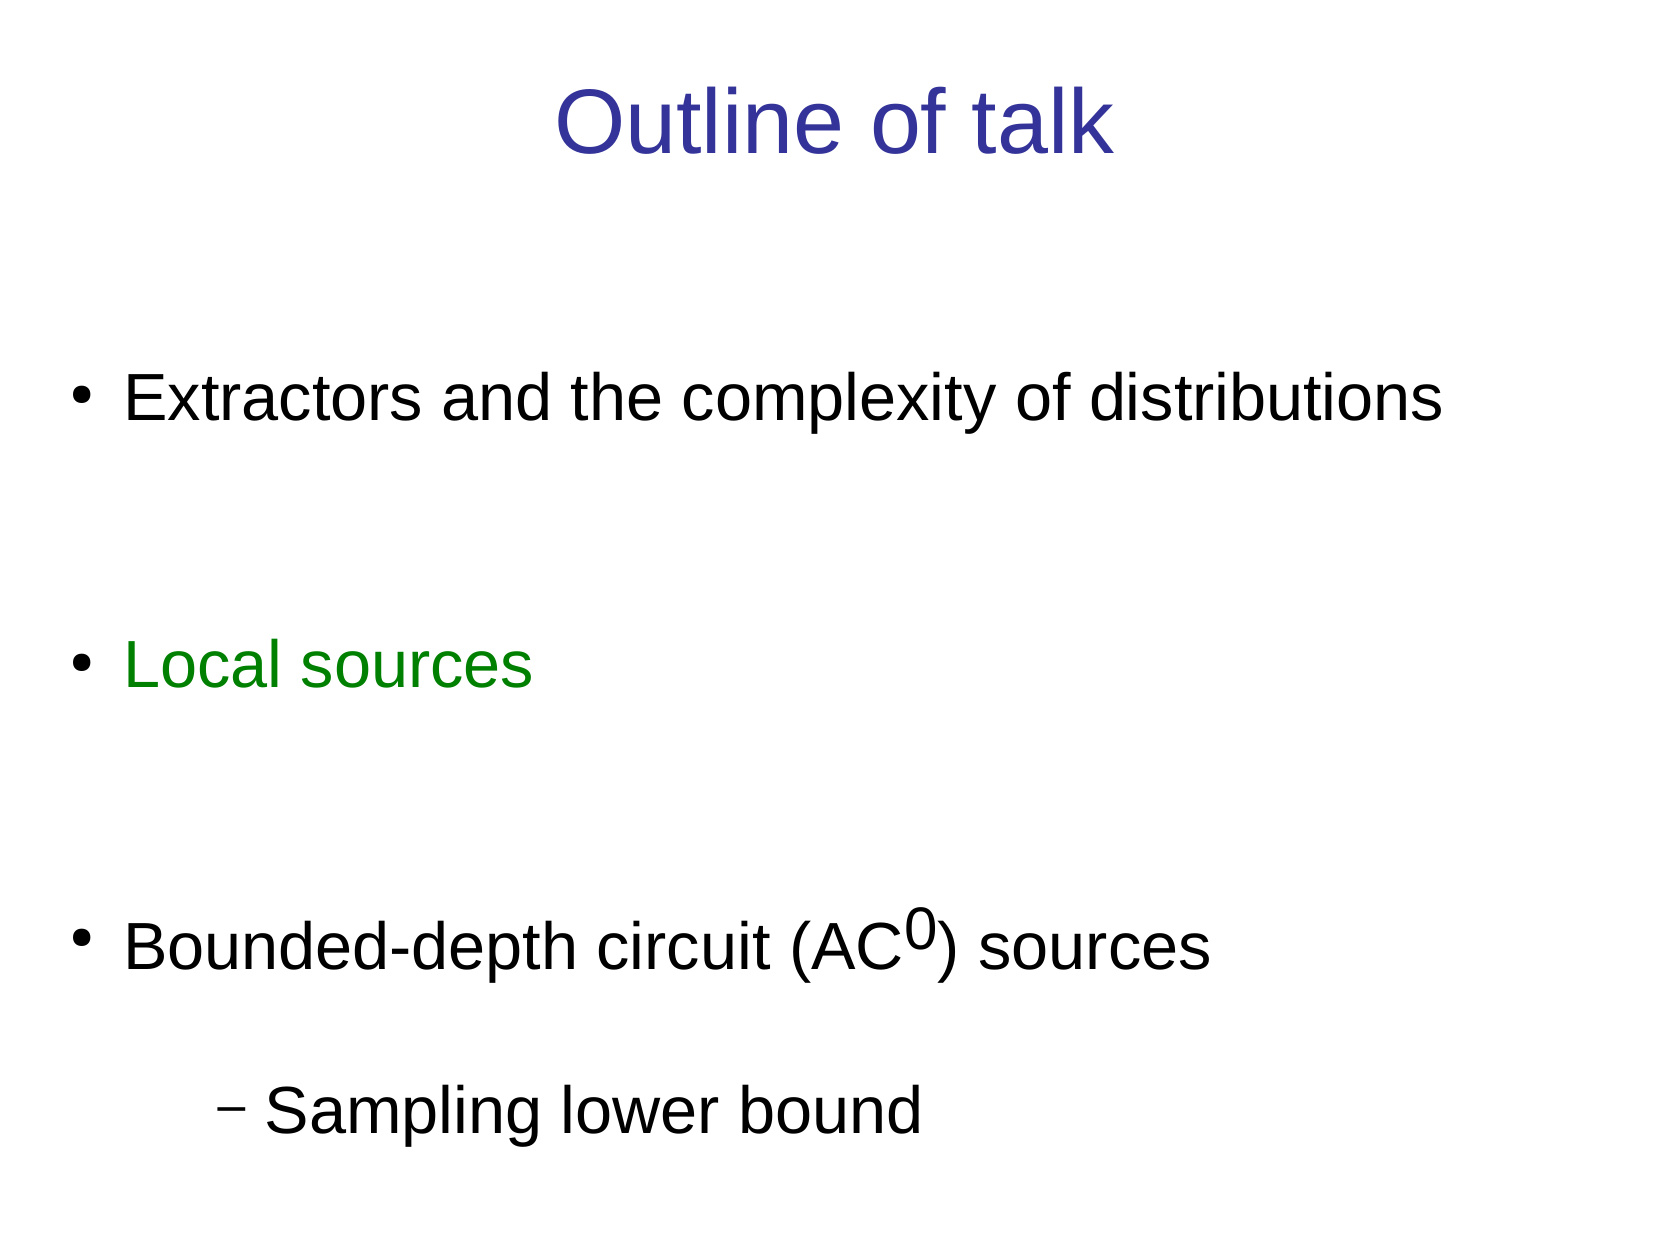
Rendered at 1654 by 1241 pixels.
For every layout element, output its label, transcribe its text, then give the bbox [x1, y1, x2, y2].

title Outline of talk [131, 18, 1538, 226]
list Extractors and the complexity of distributions Local sources Bounded-depth circuit (AC0) sources Sampling lower bound [37, 262, 1613, 1201]
